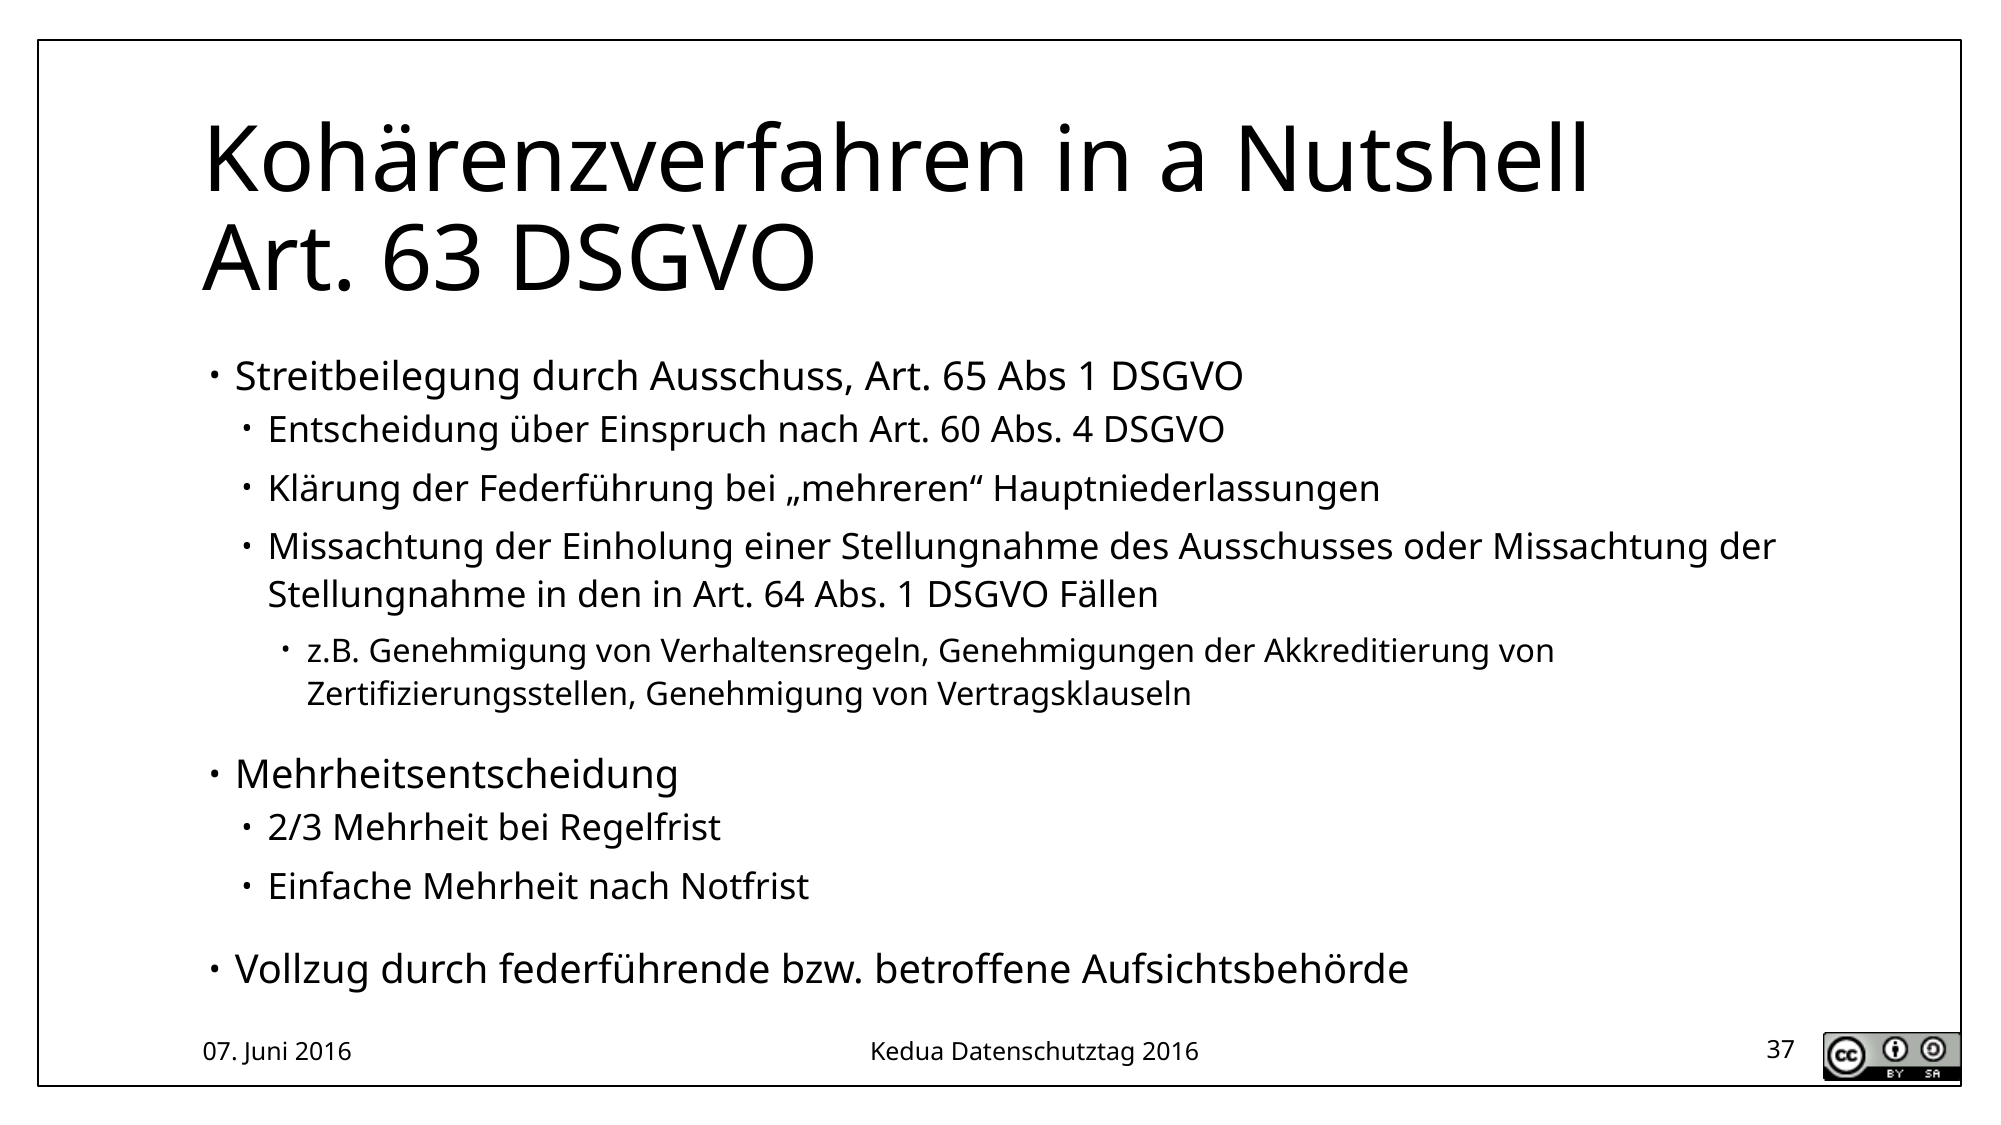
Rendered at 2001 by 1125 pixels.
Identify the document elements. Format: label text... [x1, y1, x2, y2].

picture [1823, 1032, 1962, 1081]
slide_number <Foliennummer> [1530, 1020, 1811, 1081]
list Streitbeilegung durch Ausschuss, Art. 65 Abs 1 DSGVO Entscheidung über Einspruch nach Art. 60 Abs. 4 DSGVO Klärung der Federführung bei „mehreren“ Hauptniederlassungen Missachtung der Einholung einer Stellungnahme des Ausschusses oder Missachtung der Stellungnahme in den in Art. 64 Abs. 1 DSGVO Fällen z.B. Genehmigung von Verhaltensregeln, Genehmigungen der Akkreditierung von Zertifizierungsstellen, Genehmigung von Vertragsklauseln Mehrheitsentscheidung 2/3 Mehrheit bei Regelfrist Einfache Mehrheit nach Notfrist Vollzug durch federführende bzw. betroffene Aufsichtsbehörde [187, 337, 1808, 1000]
slide_number 07. Juni 2016 [187, 1020, 570, 1081]
footer Kedua Datenschutztag 2016 [647, 1020, 1422, 1081]
title Kohärenzverfahren in a Nutshell Art. 63 DSGVO [187, 99, 1808, 323]
